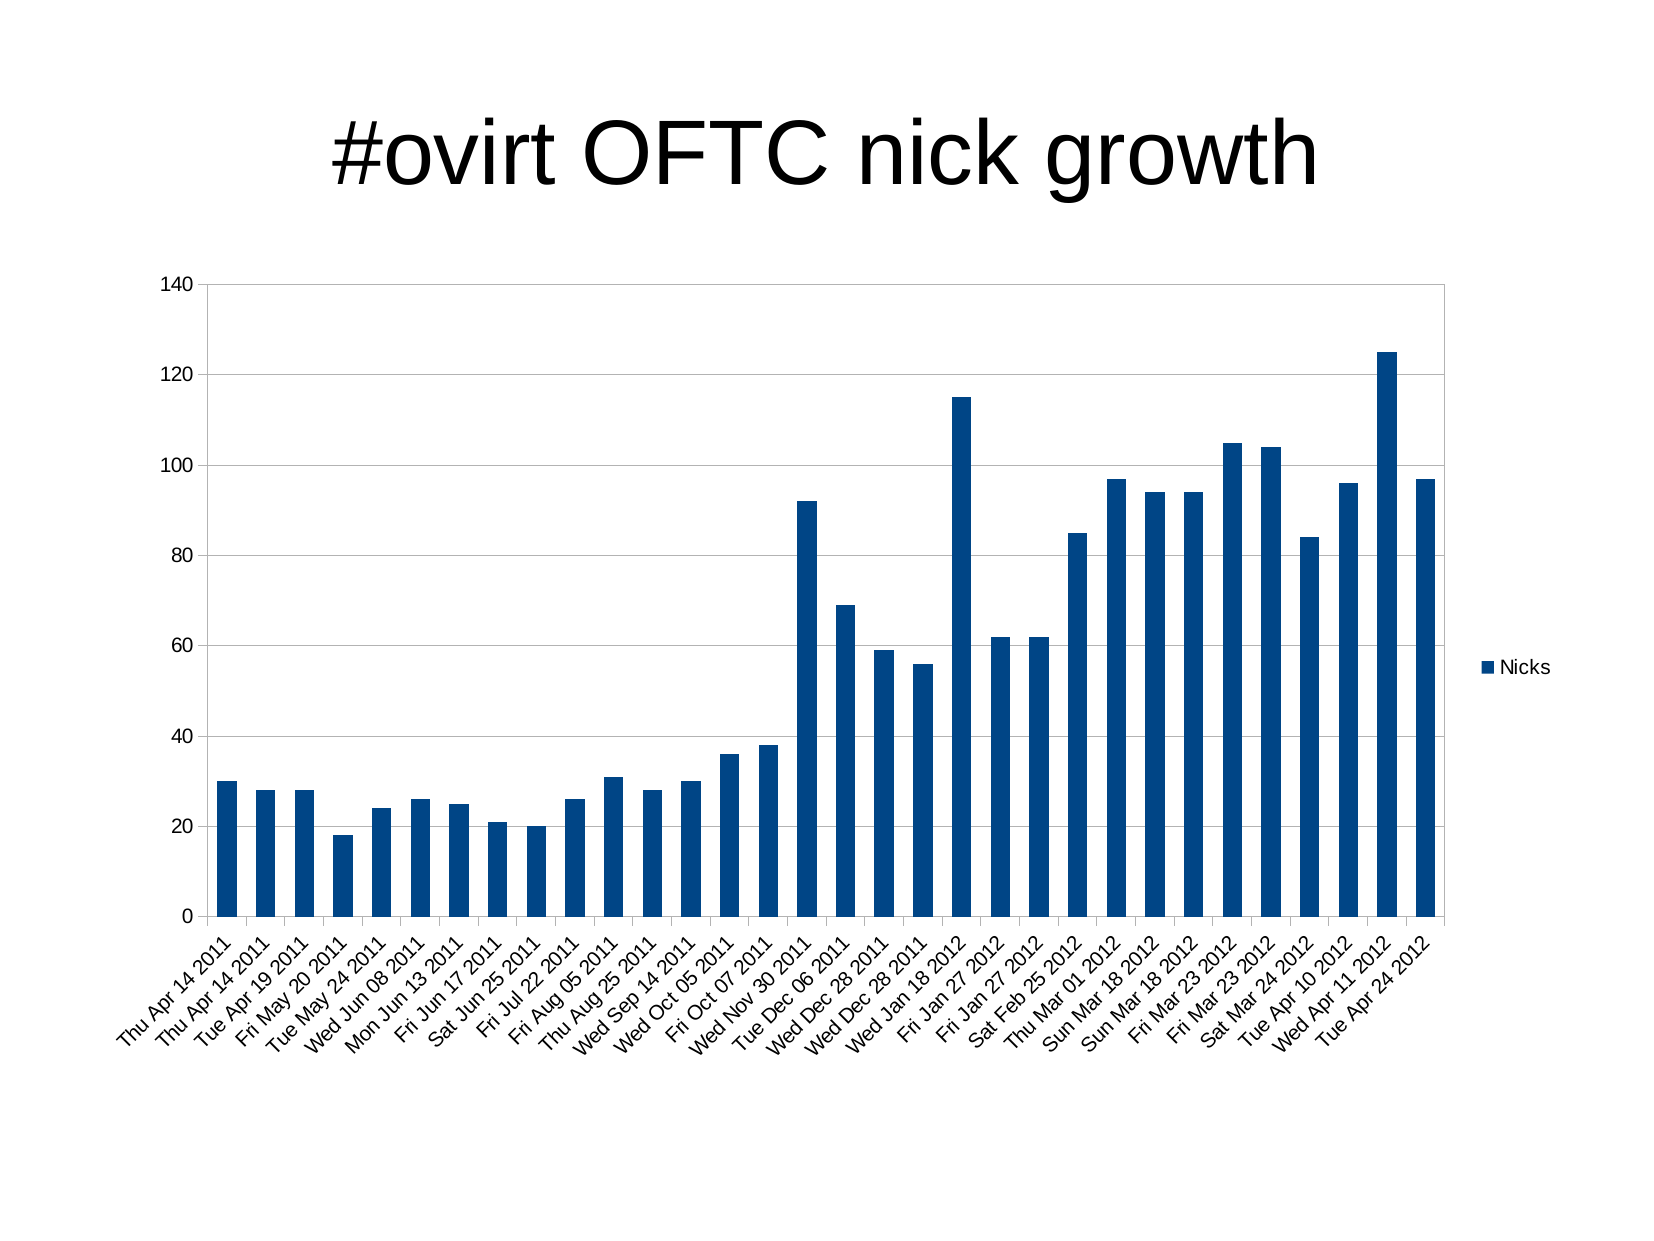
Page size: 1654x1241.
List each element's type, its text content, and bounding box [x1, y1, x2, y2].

chart [82, 256, 1571, 1079]
title #ovirt OFTC nick growth [82, 49, 1571, 256]
